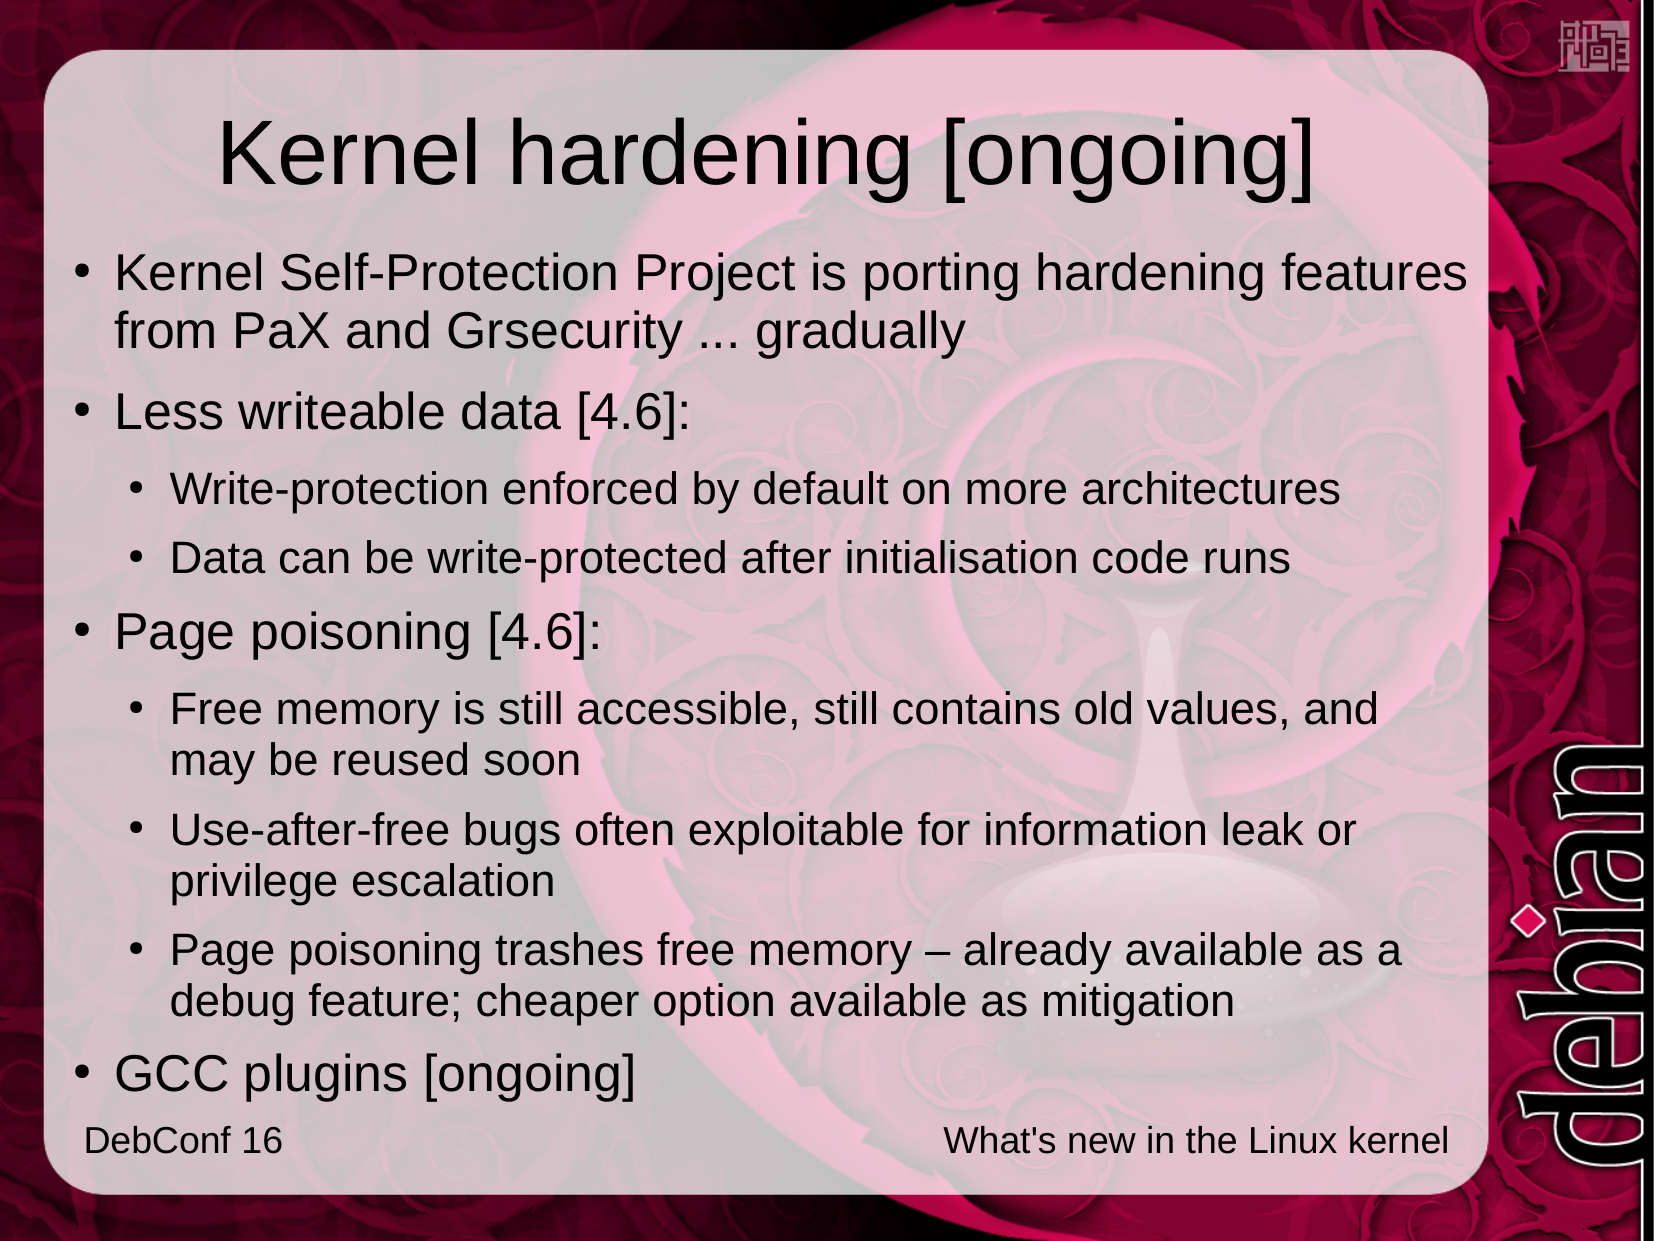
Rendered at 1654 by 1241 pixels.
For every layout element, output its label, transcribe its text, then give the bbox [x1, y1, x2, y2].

picture [0, 0, 1654, 1241]
list Kernel Self-Protection Project is porting hardening features from PaX and Grsecurity ... gradually Less writeable data [4.6]: Write-protection enforced by default on more architectures Data can be write-protected after initialisation code runs Page poisoning [4.6]: Free memory is still accessible, still contains old values, and may be reused soon Use-after-free bugs often exploitable for information leak or privilege escalation Page poisoning trashes free memory – already available as a debug feature; cheaper option available as mitigation GCC plugins [ongoing] [59, 243, 1477, 1109]
title Kernel hardening [ongoing] [59, 49, 1477, 243]
